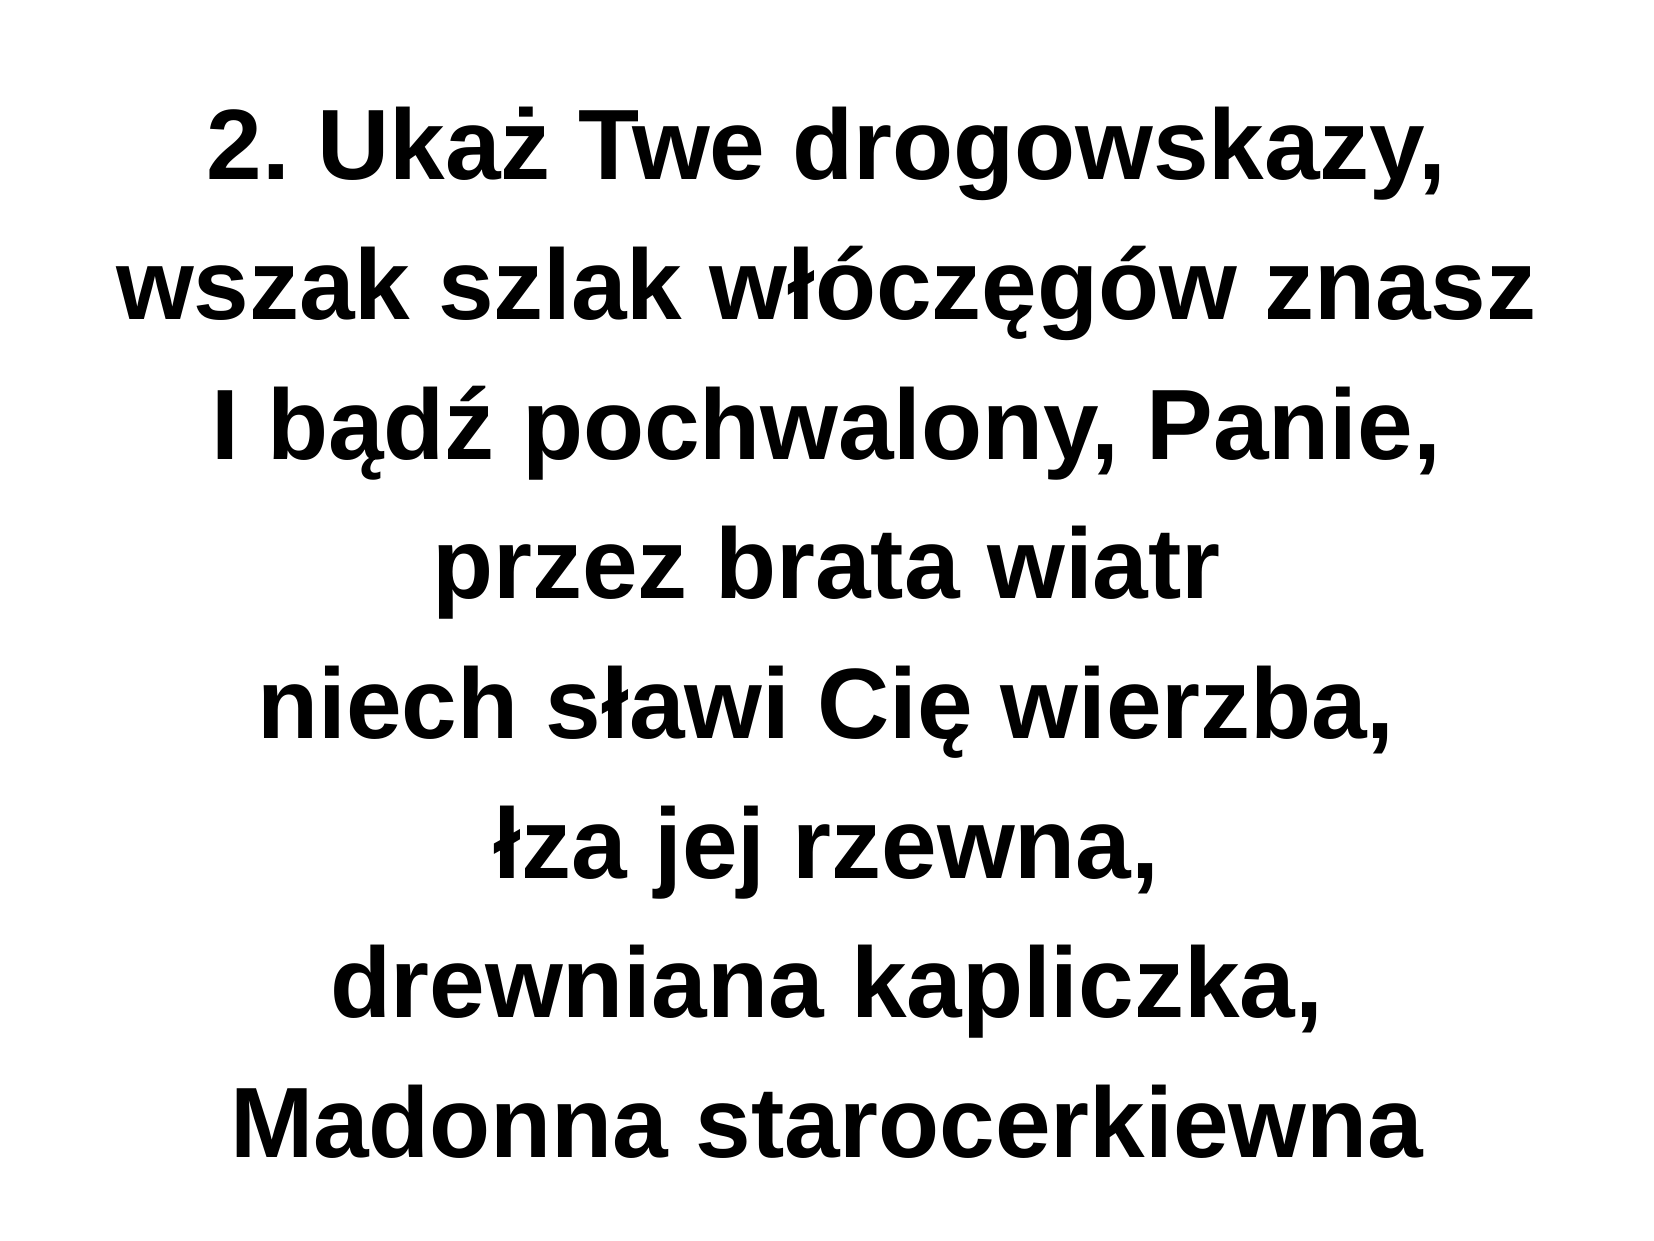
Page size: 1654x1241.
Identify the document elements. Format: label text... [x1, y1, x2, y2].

subtitle 2. Ukaż Twe drogowskazy, wszak szlak włóczęgów znasz I bądź pochwalony, Panie, przez brata wiatr niech sławi Cię wierzba, łza jej rzewna, drewniana kapliczka, Madonna starocerkiewna [0, 0, 1654, 1241]
